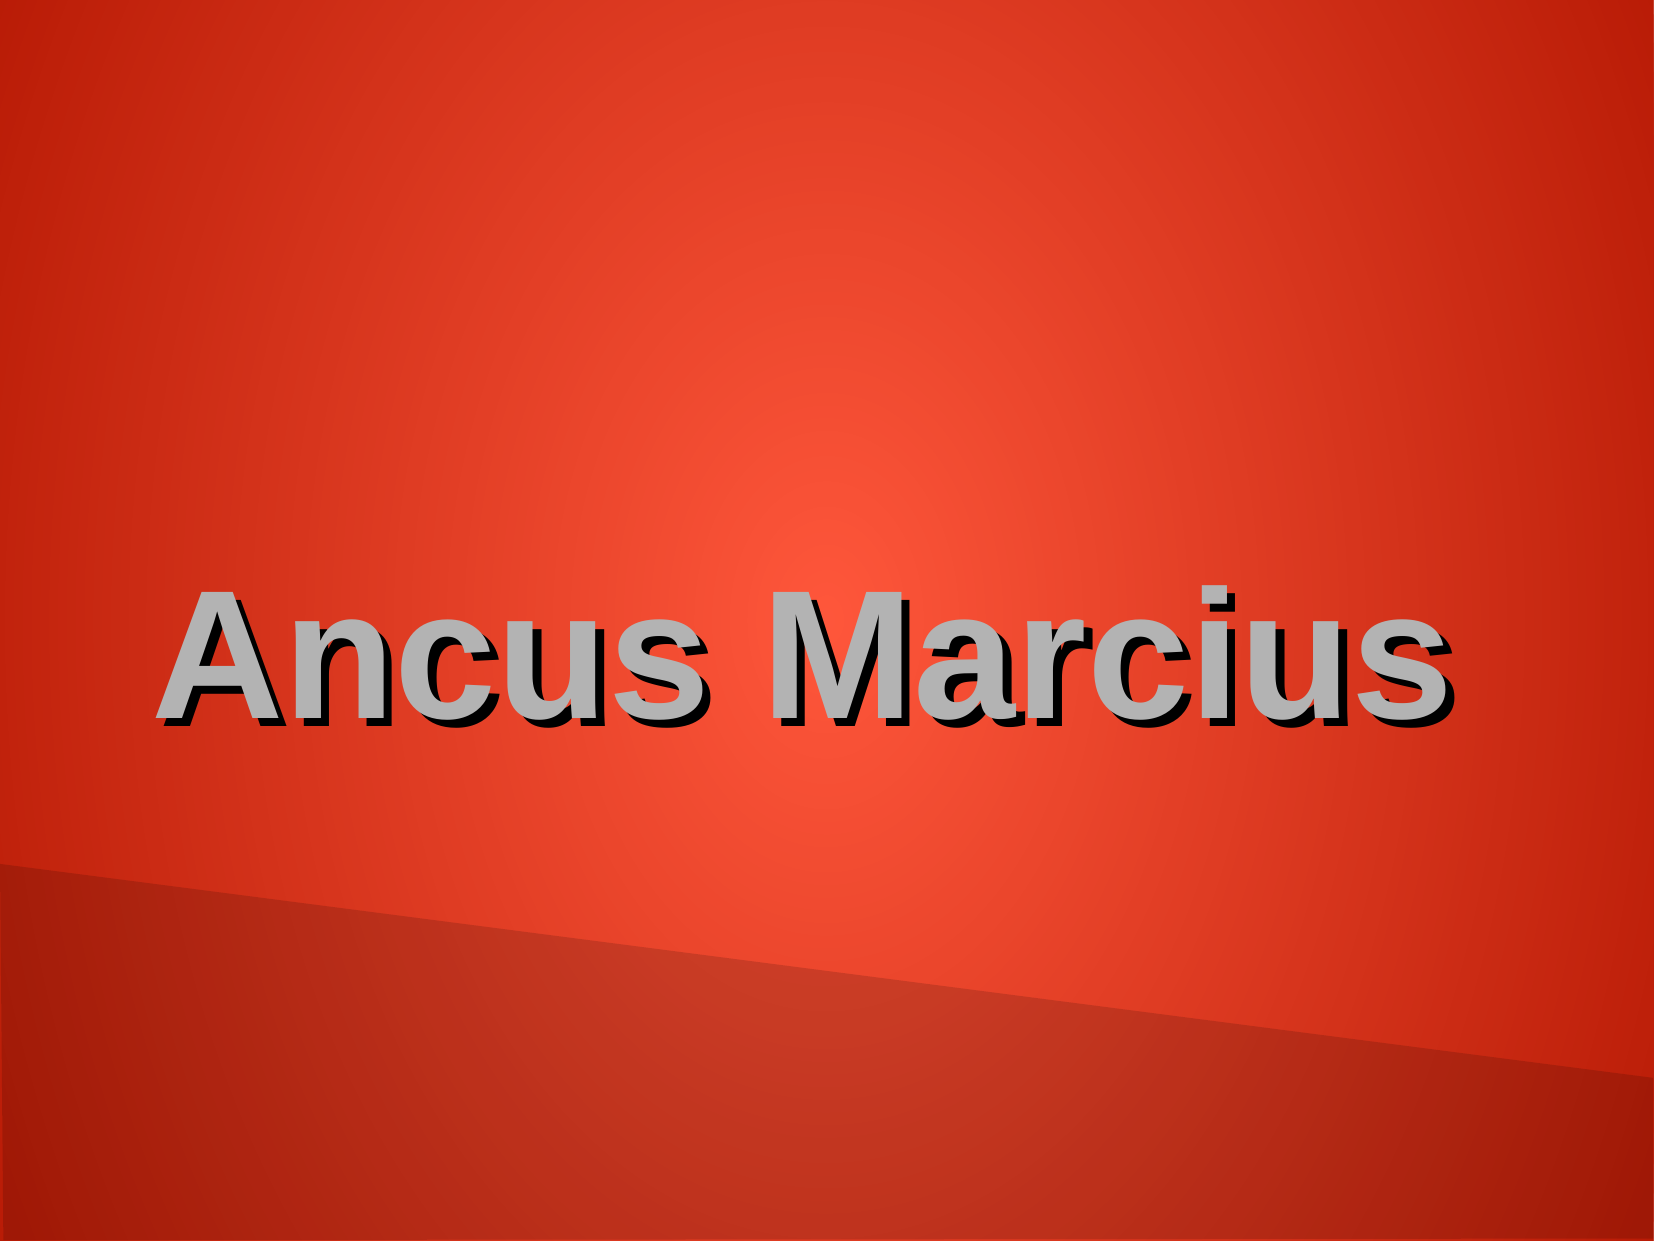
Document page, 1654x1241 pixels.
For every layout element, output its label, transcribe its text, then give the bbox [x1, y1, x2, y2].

subtitle Ancus Marcius [59, 295, 1548, 1015]
